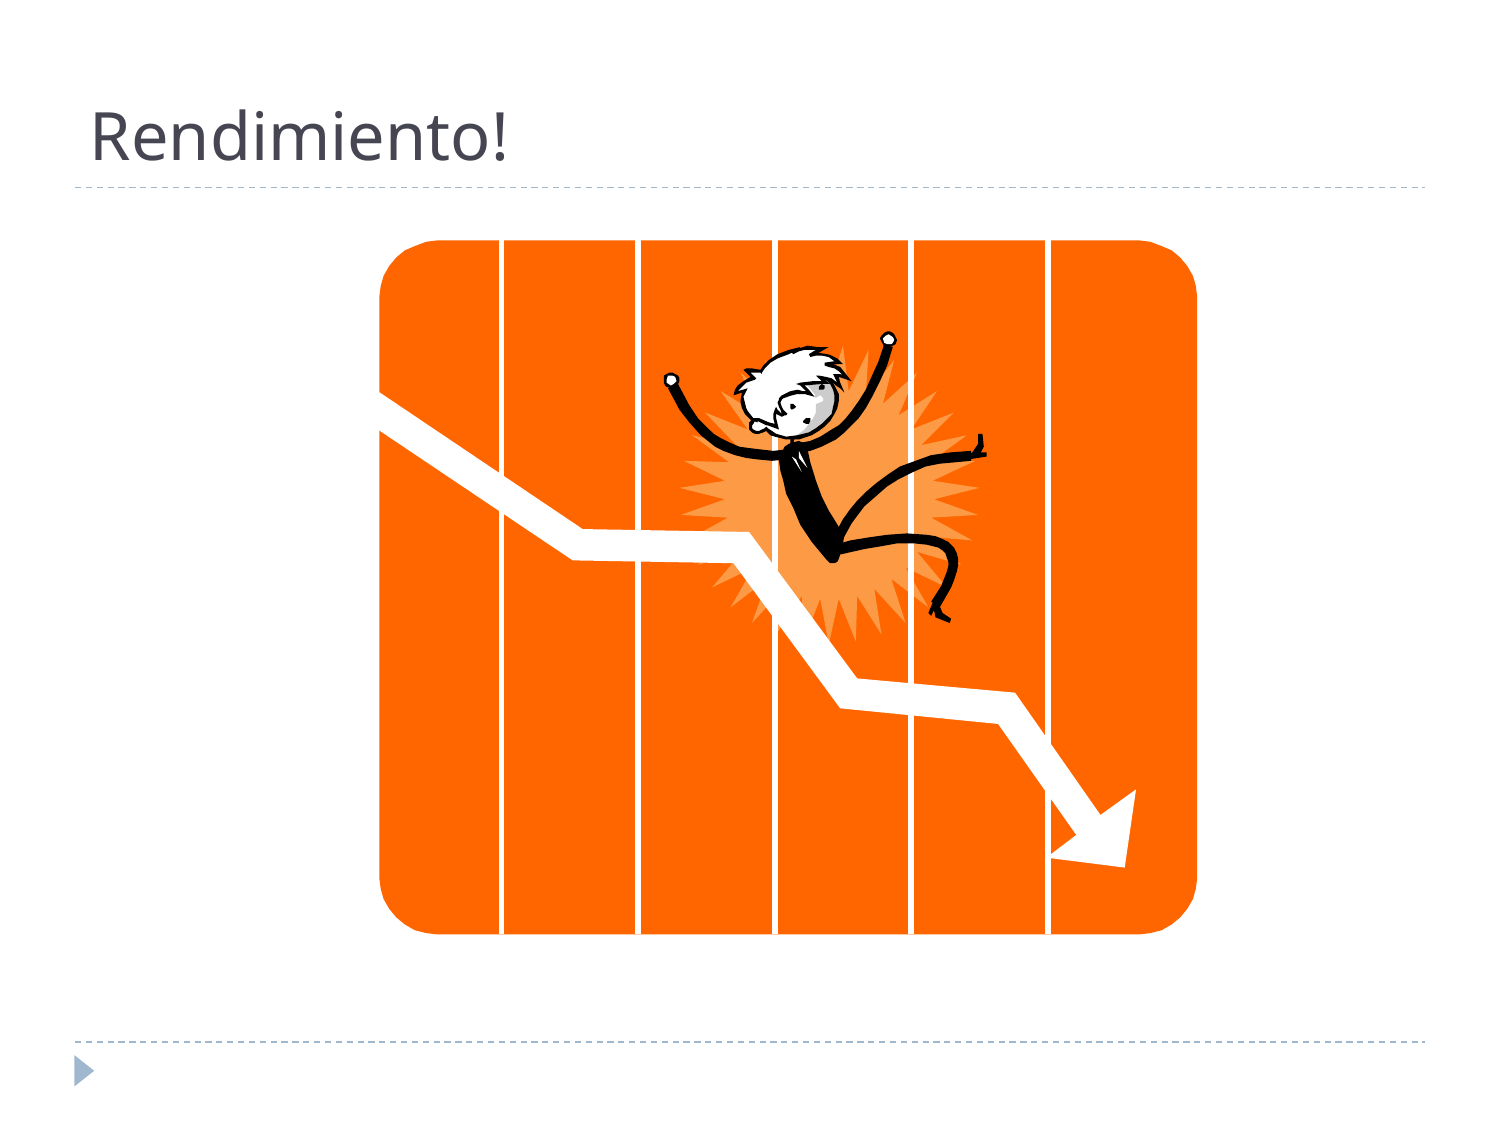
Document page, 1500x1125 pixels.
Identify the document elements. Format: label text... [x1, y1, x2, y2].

text_box [375, 237, 1201, 938]
title Rendimiento! [75, 24, 1426, 188]
